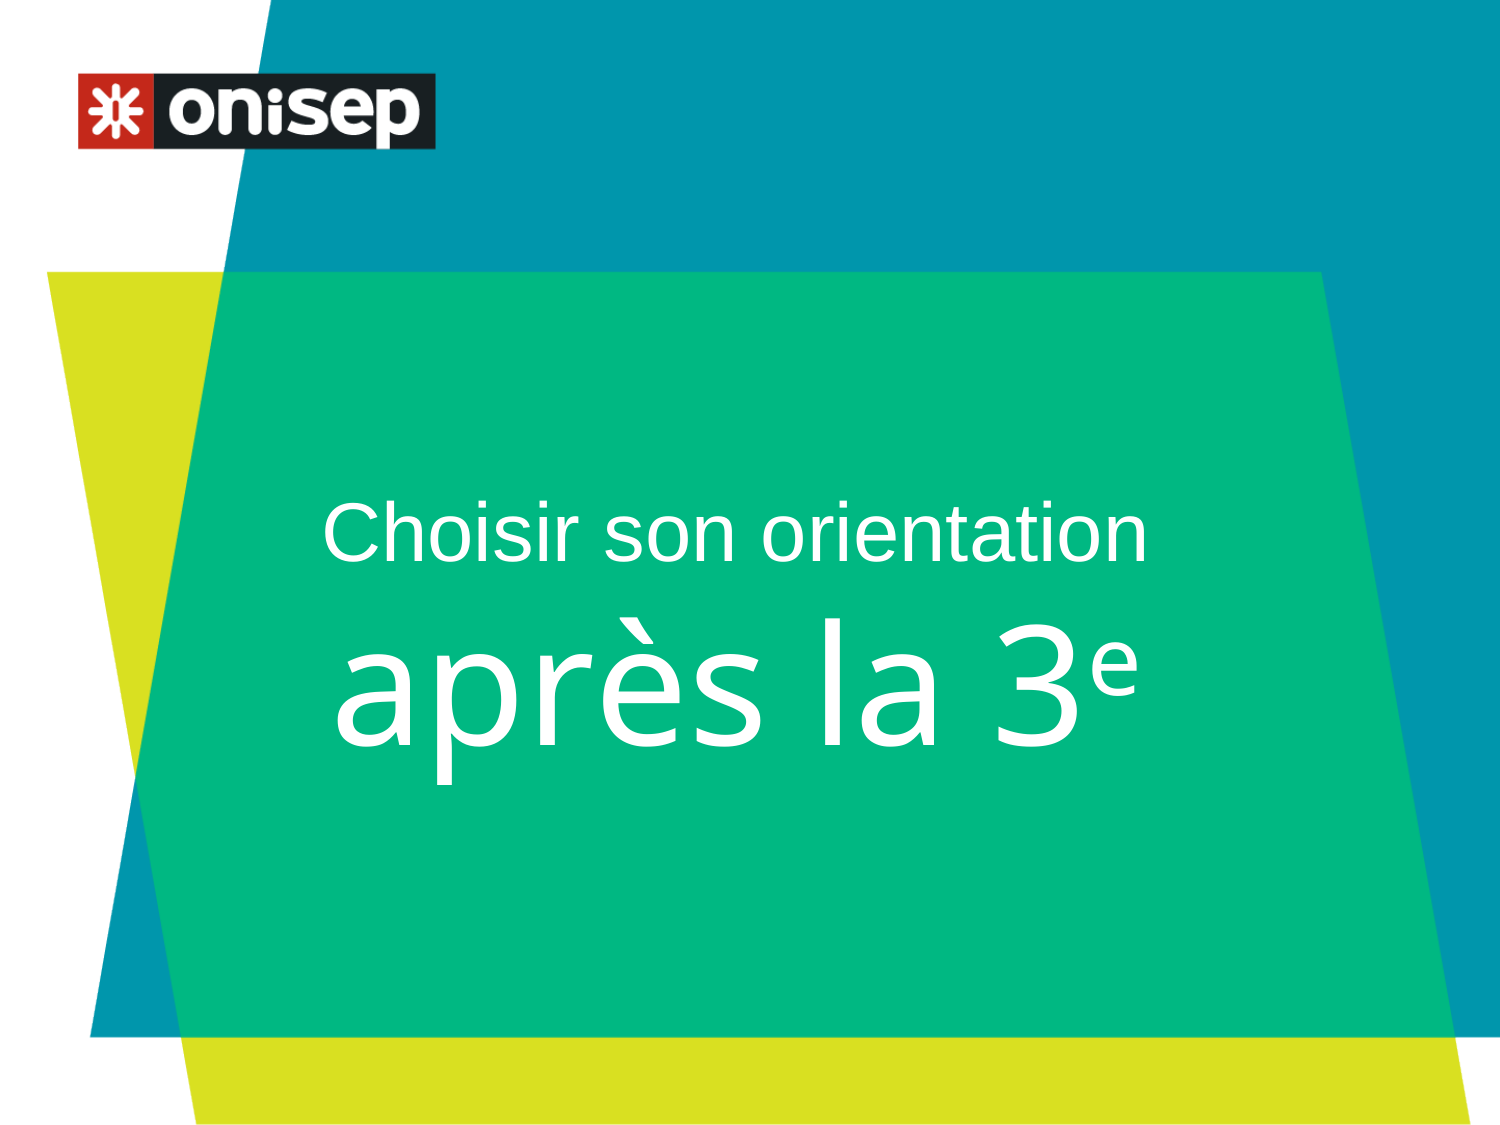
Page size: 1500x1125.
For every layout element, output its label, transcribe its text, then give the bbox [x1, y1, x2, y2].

text_box Choisir son orientation après la 3e [209, 449, 1263, 1006]
picture [0, 0, 1500, 1125]
